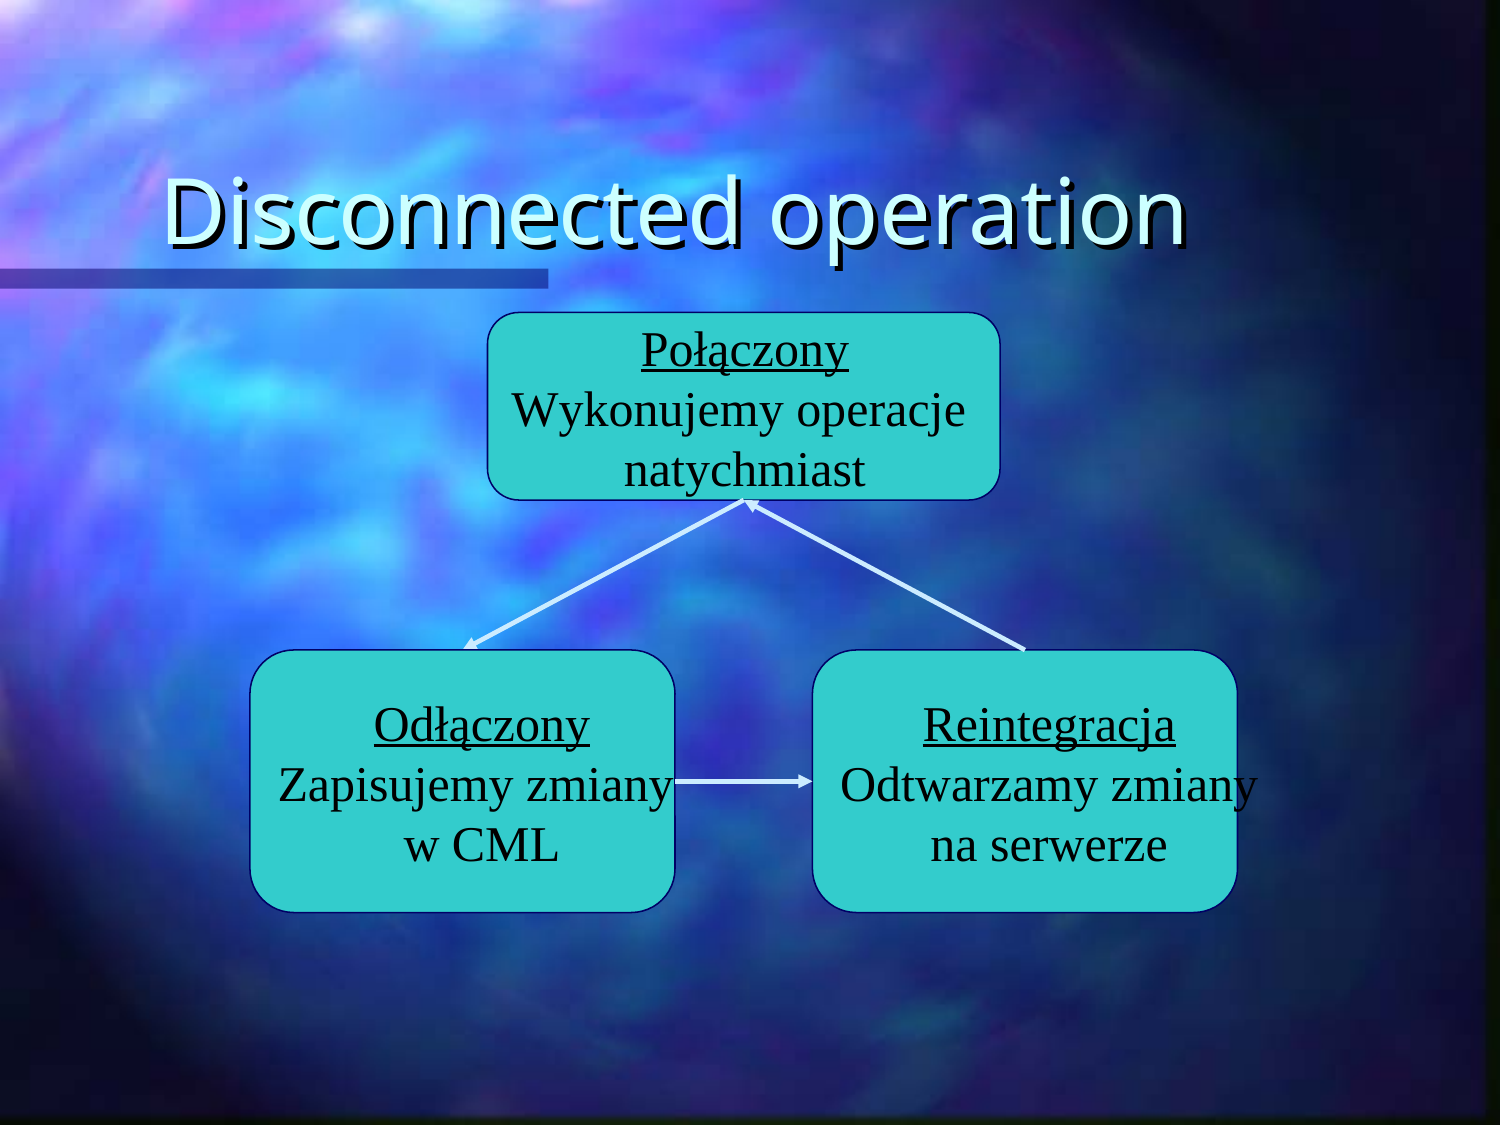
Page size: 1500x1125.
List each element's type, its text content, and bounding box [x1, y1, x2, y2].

title Disconnected operation [37, 74, 1313, 275]
text_box Odłączony Zapisujemy zmiany w CML [249, 649, 676, 913]
text_box Połączony Wykonujemy operacje natychmiast [487, 312, 1001, 501]
picture [0, 0, 1500, 1125]
text_box Reintegracja Odtwarzamy zmiany na serwerze [812, 649, 1238, 913]
